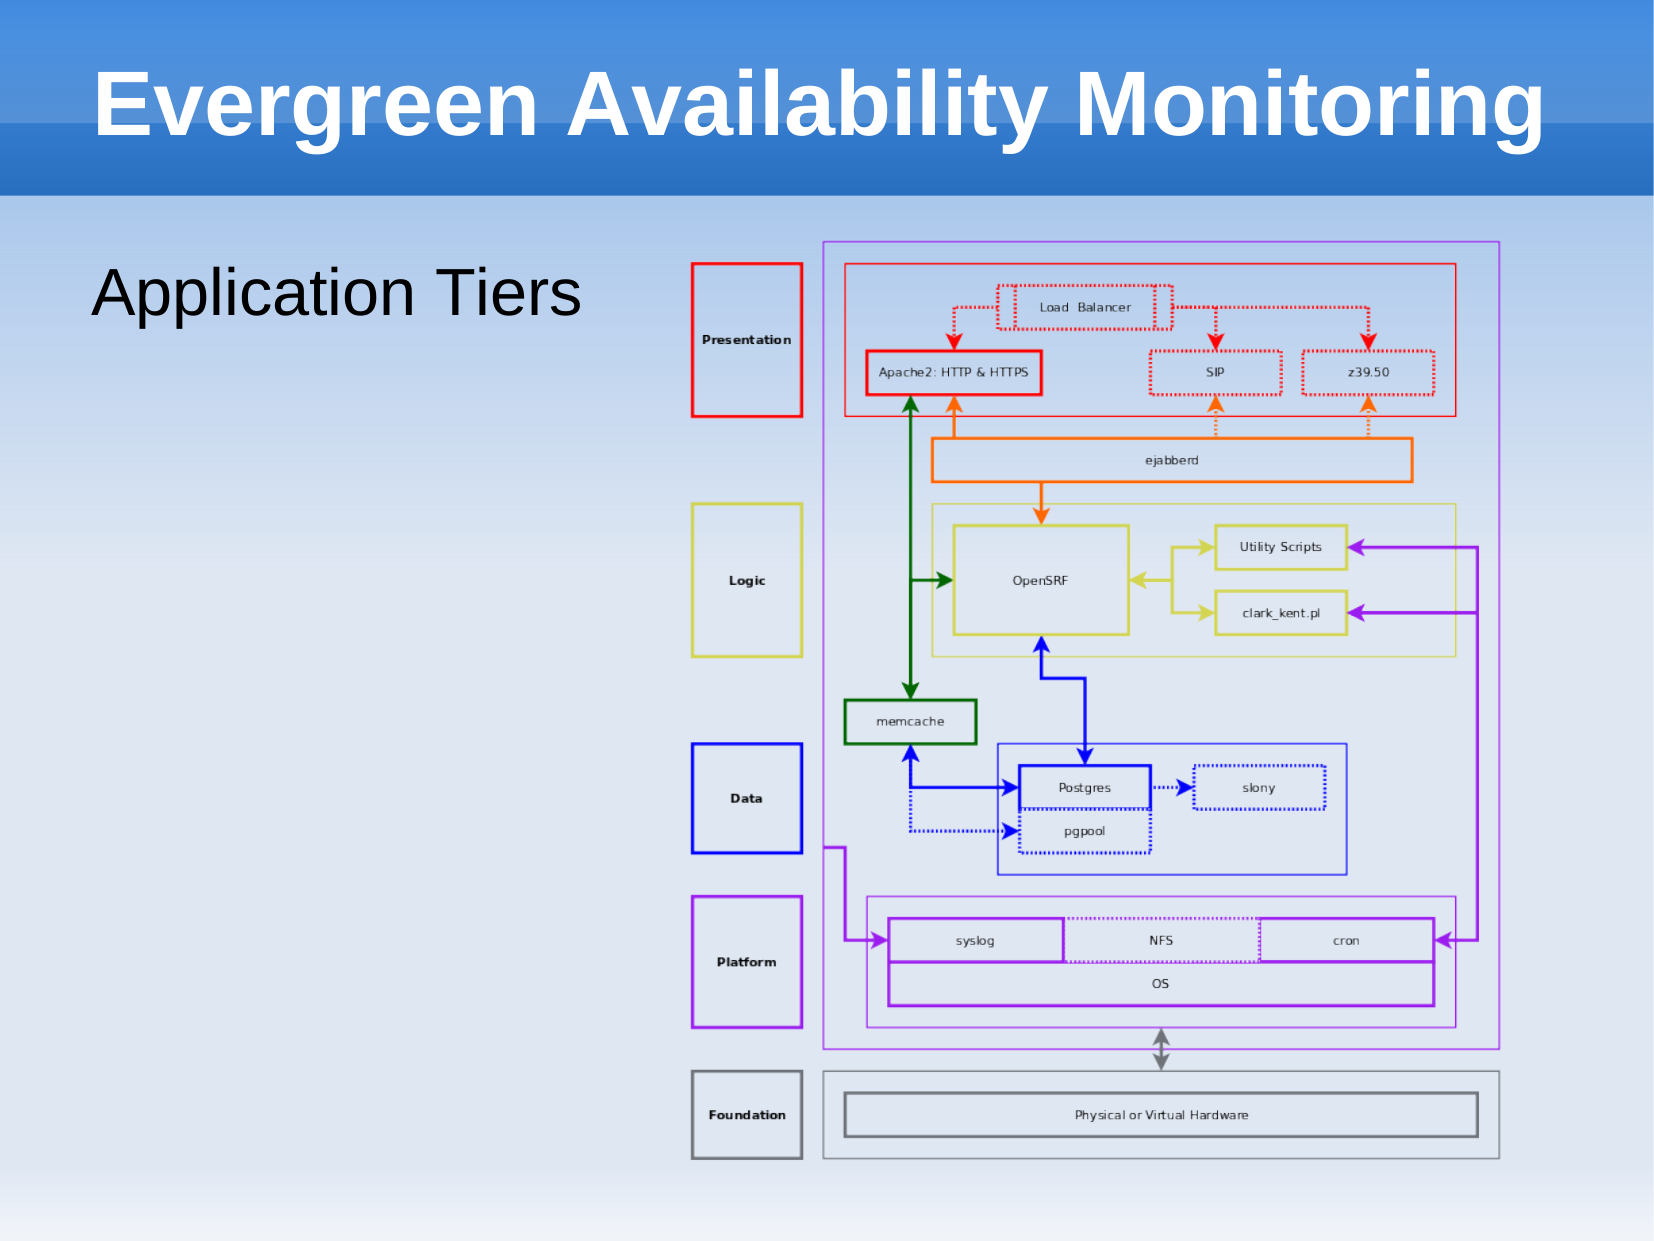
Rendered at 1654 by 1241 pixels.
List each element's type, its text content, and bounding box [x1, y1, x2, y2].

title Evergreen Availability Monitoring [76, 0, 1565, 208]
picture [0, 0, 1654, 1241]
text_box Application Tiers [76, 247, 676, 338]
